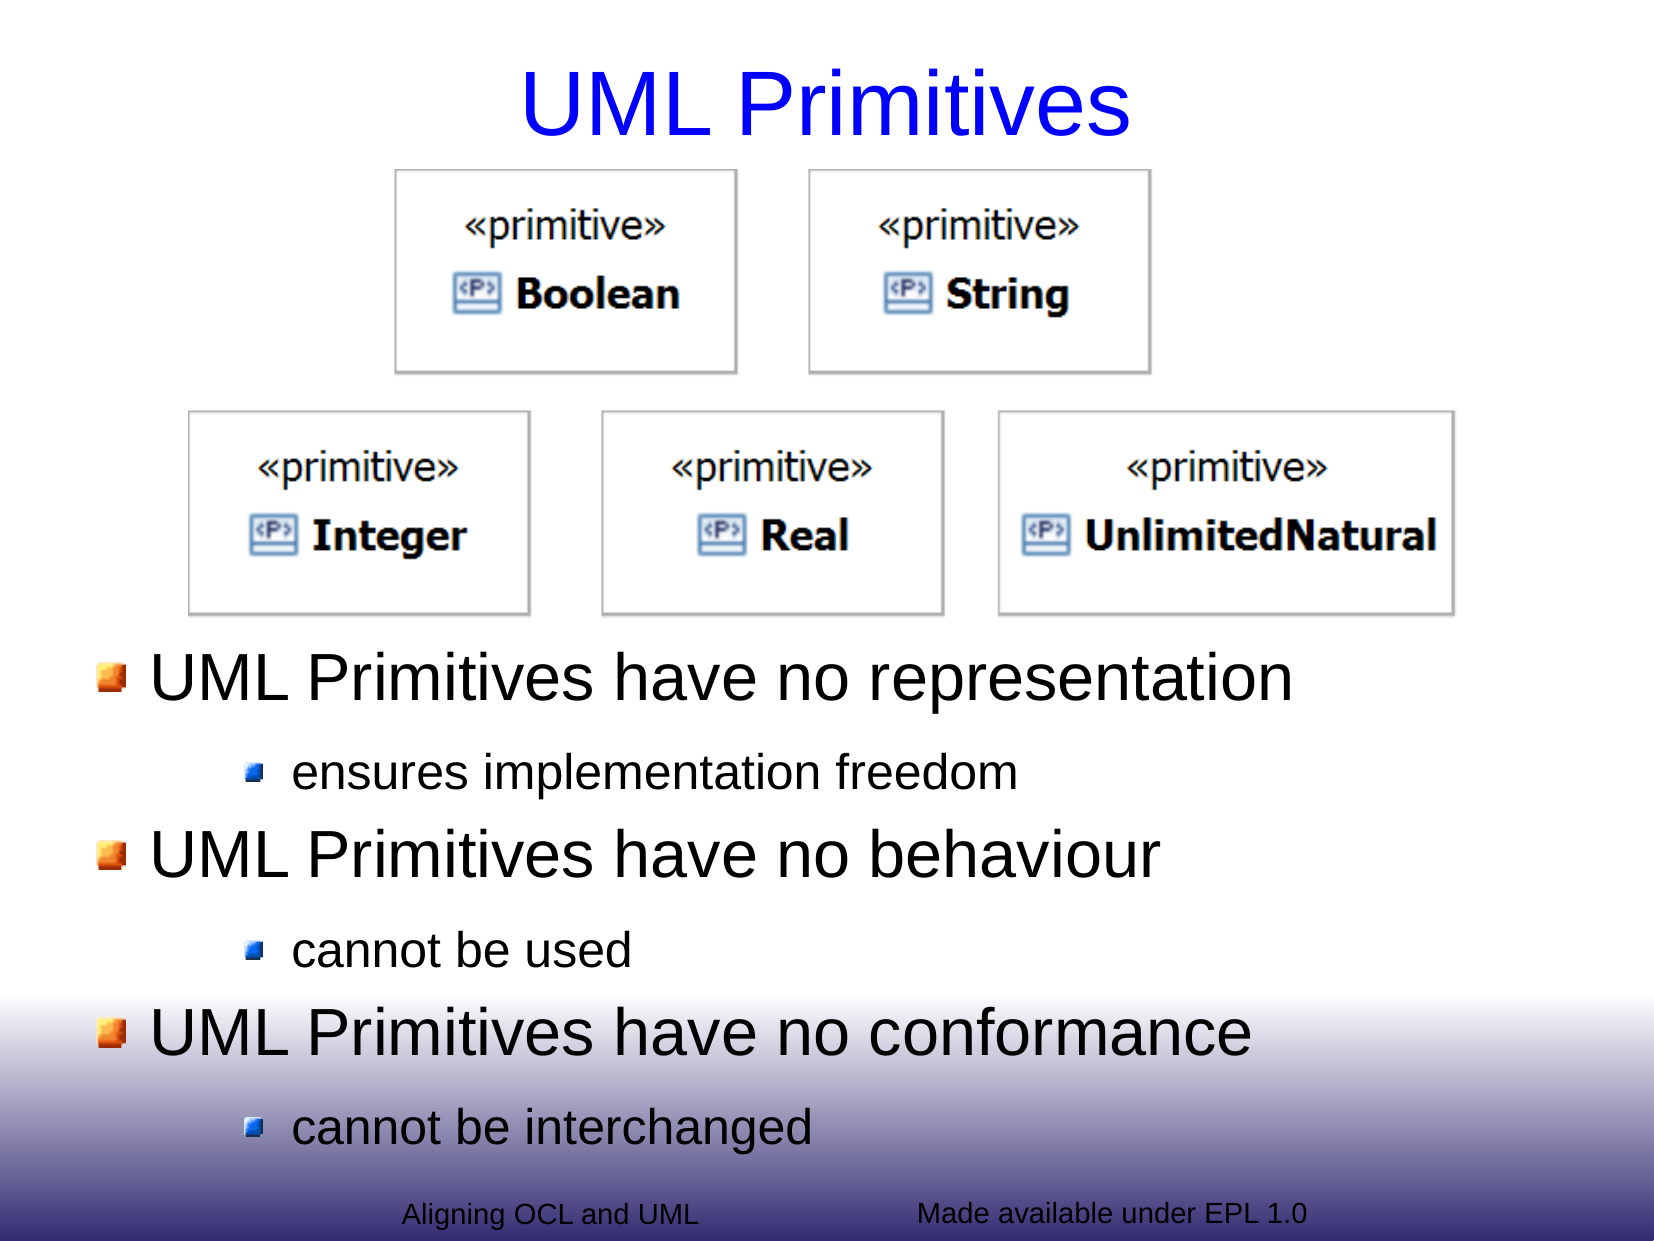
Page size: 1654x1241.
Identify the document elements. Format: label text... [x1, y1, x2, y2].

list UML Primitives have no representation ensures implementation freedom UML Primitives have no behaviour cannot be used UML Primitives have no conformance cannot be interchanged [78, 639, 1567, 1156]
title UML Primitives [82, 49, 1571, 158]
picture [188, 169, 1457, 618]
